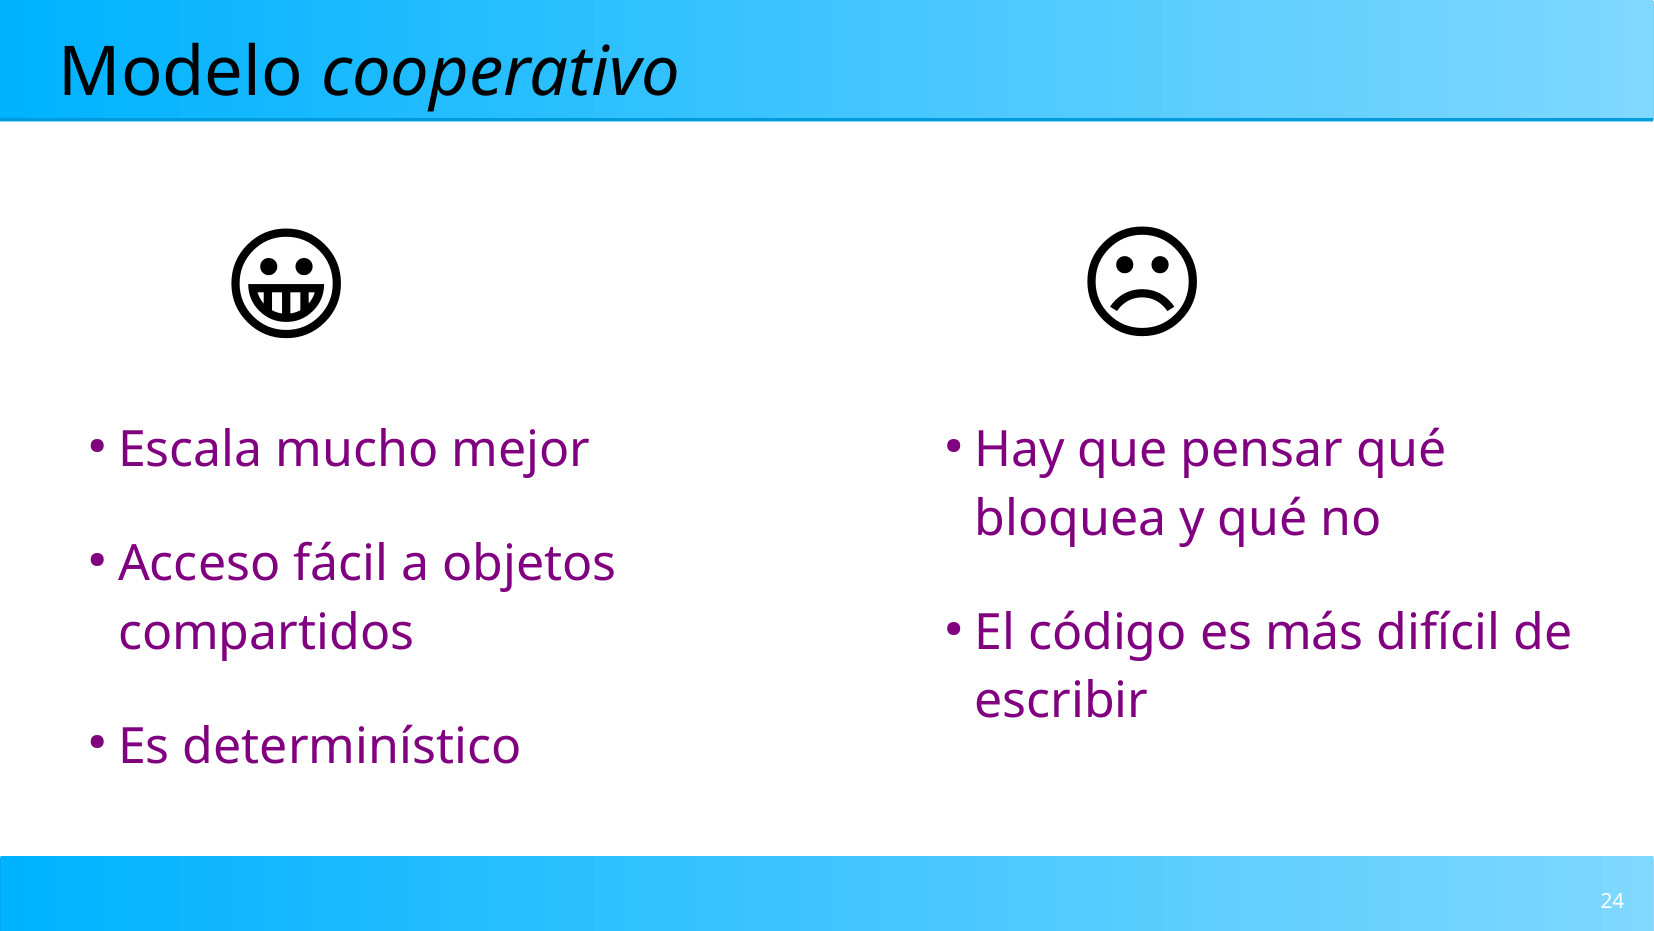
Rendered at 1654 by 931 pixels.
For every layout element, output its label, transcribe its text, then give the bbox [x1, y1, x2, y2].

title Modelo cooperativo [59, 29, 1595, 108]
list Hay que pensar qué bloquea y qué no El código es más difícil de escribir [915, 413, 1595, 768]
list Escala mucho mejor Acceso fácil a objetos compartidos Es determinístico [59, 413, 827, 768]
text_box ☹️ [1062, 206, 1288, 412]
text_box 😀 [206, 208, 532, 384]
